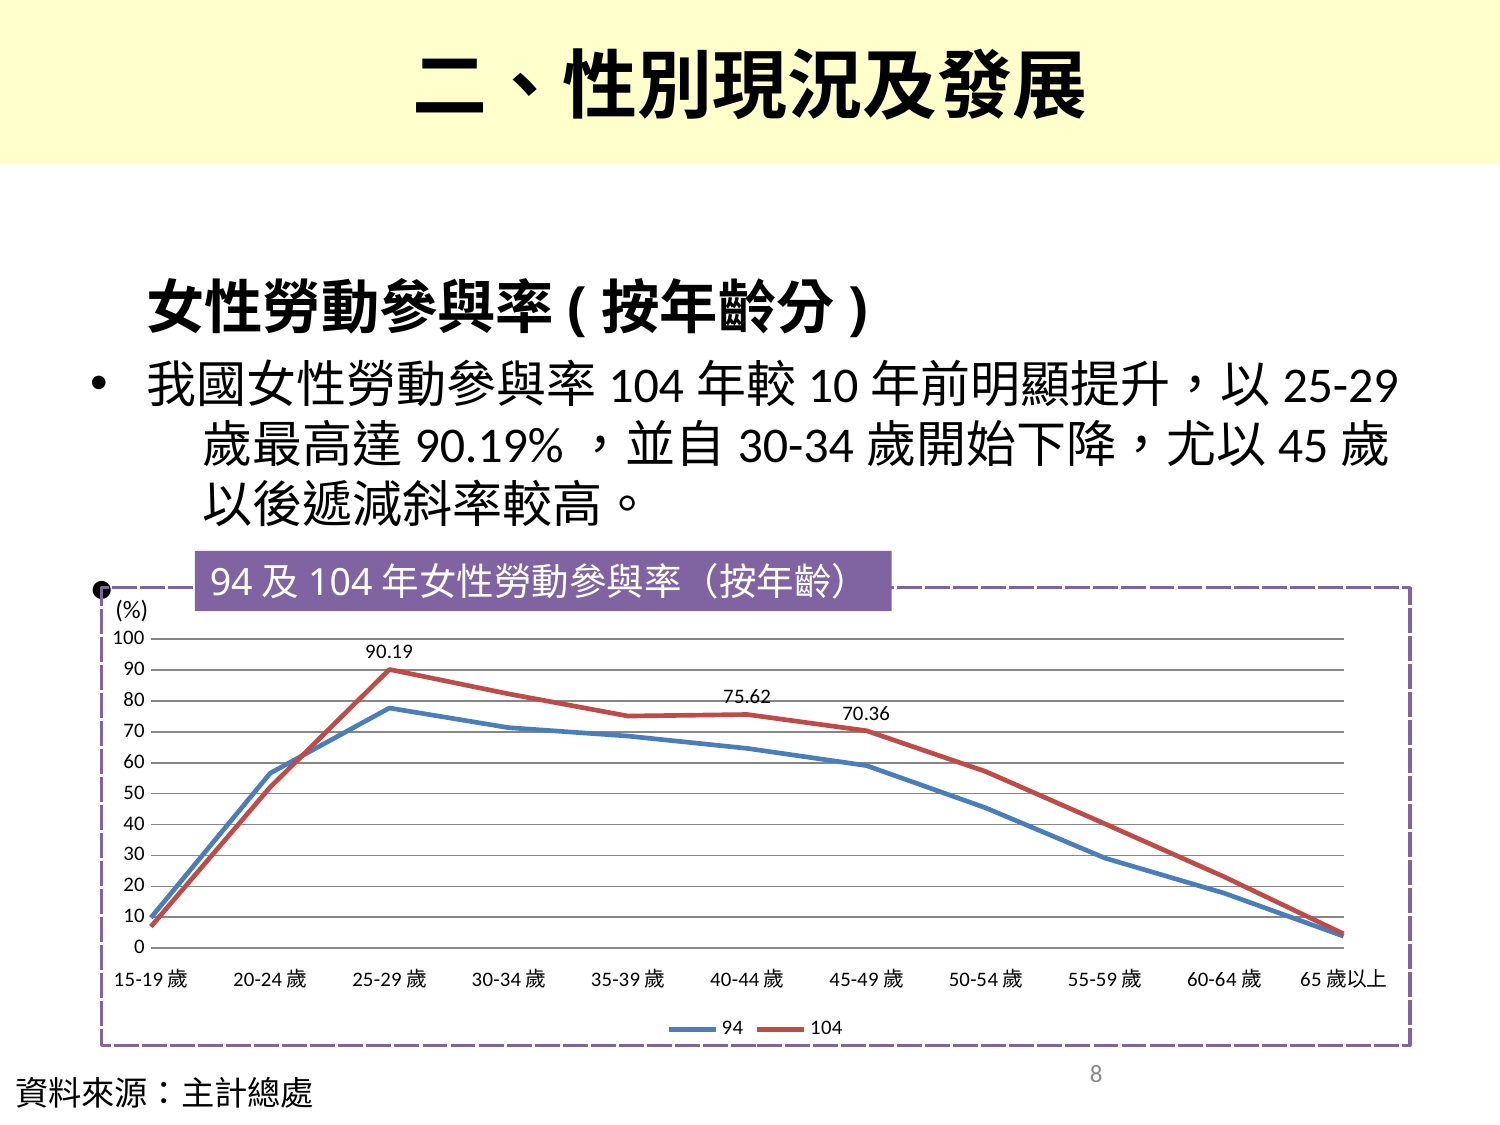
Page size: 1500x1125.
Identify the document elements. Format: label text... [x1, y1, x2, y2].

title 二、性別現況及發展 [0, 0, 1500, 165]
list 女性勞動參與率(按年齡分) 我國女性勞動參與率104年較10年前明顯提升，以25-29歲最高達90.19%，並自30-34歲開始下降，尤以45歲以後遞減斜率較高。 [75, 262, 1426, 1005]
text_box (%) [100, 586, 271, 634]
text_box 94及104年女性勞動參與率（按年齡） [194, 550, 892, 612]
text_box [1074, 1042, 1426, 1103]
chart [100, 586, 1412, 1047]
text_box 資料來源：主計總處 [0, 1064, 408, 1121]
